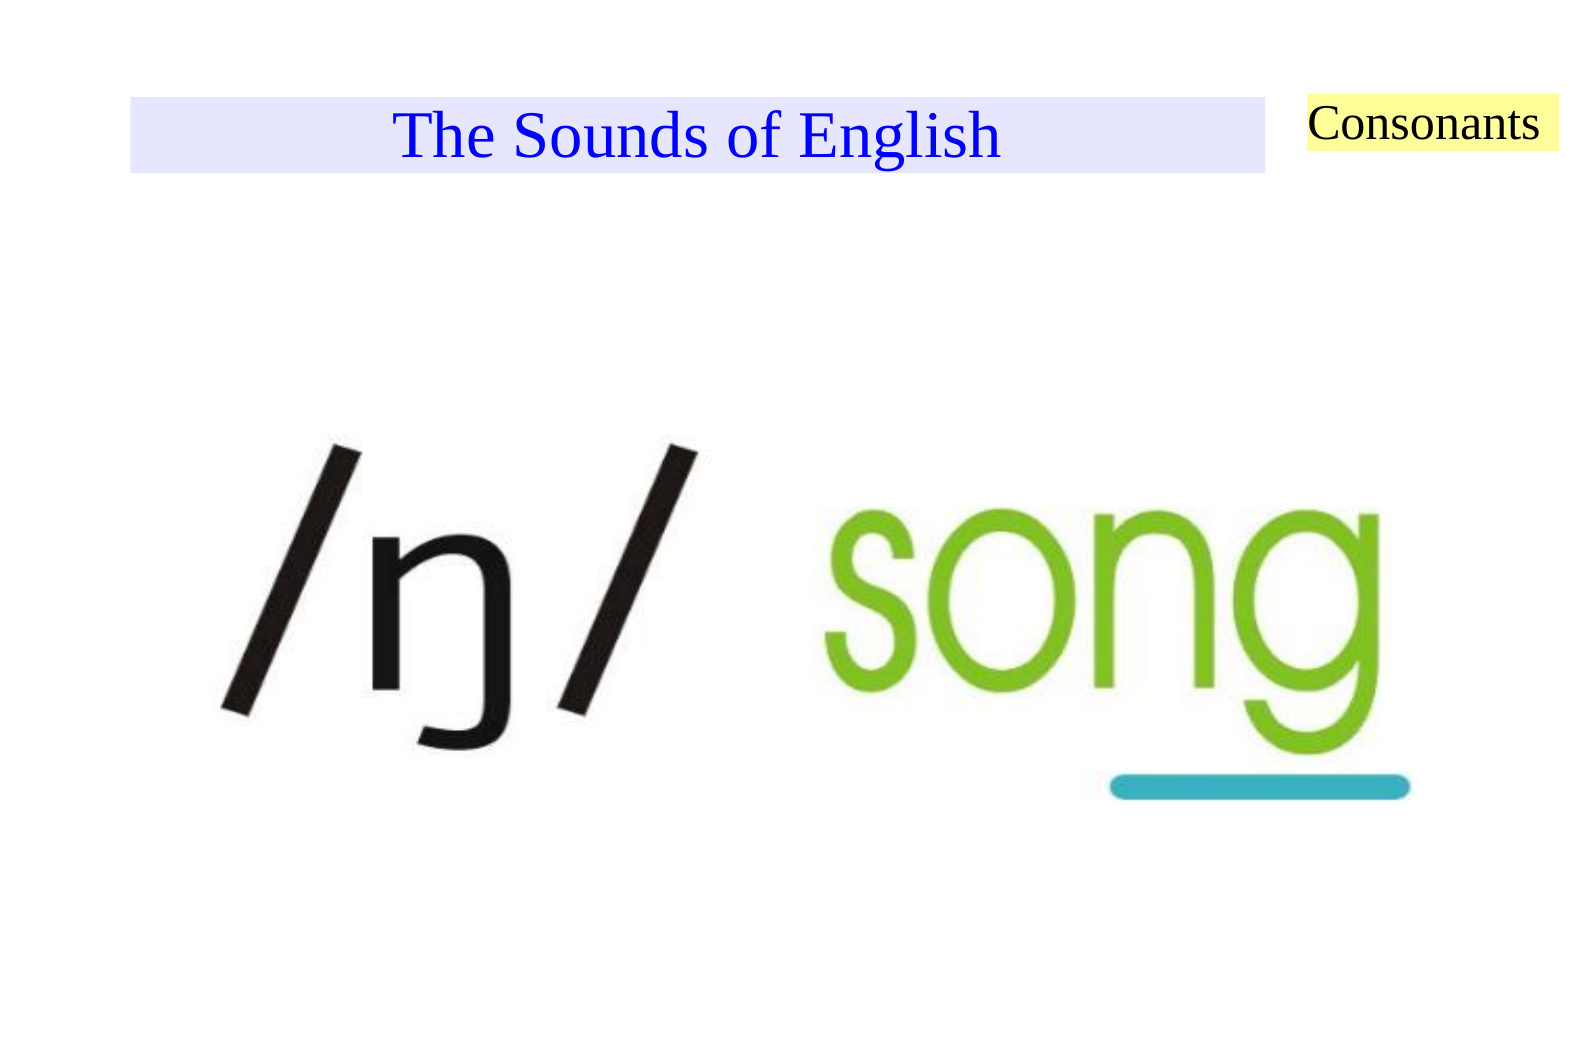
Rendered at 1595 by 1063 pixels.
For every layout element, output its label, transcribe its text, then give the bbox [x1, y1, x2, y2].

text_box The Sounds of English [130, 97, 1266, 174]
picture [146, 187, 1480, 1063]
text_box Consonants [1307, 94, 1560, 152]
